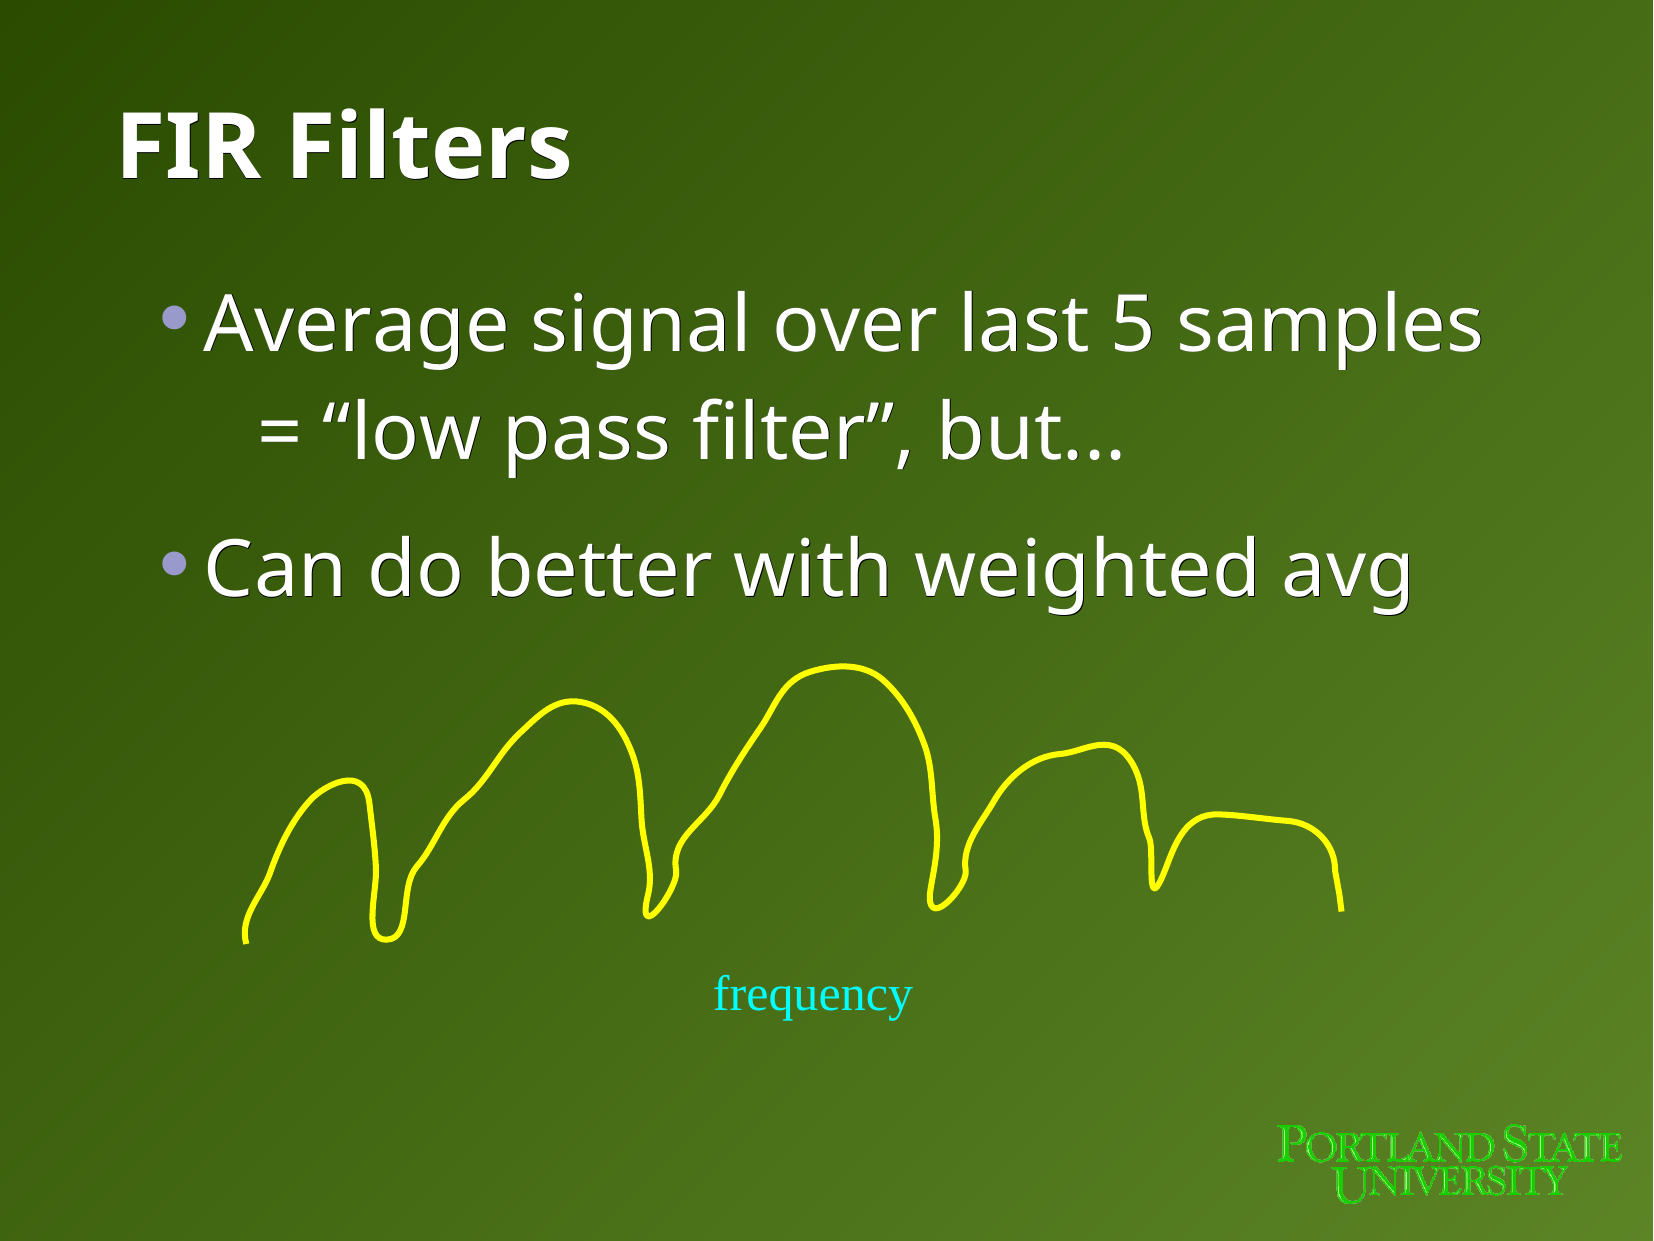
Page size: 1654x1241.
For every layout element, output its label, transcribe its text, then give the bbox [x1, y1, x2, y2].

title FIR Filters [115, 86, 1527, 200]
list Average signal over last 5 samples = “low pass filter”, but... Can do better with weighted avg [115, 266, 1527, 603]
picture [1277, 1124, 1622, 1204]
text_box frequency [712, 965, 914, 1021]
